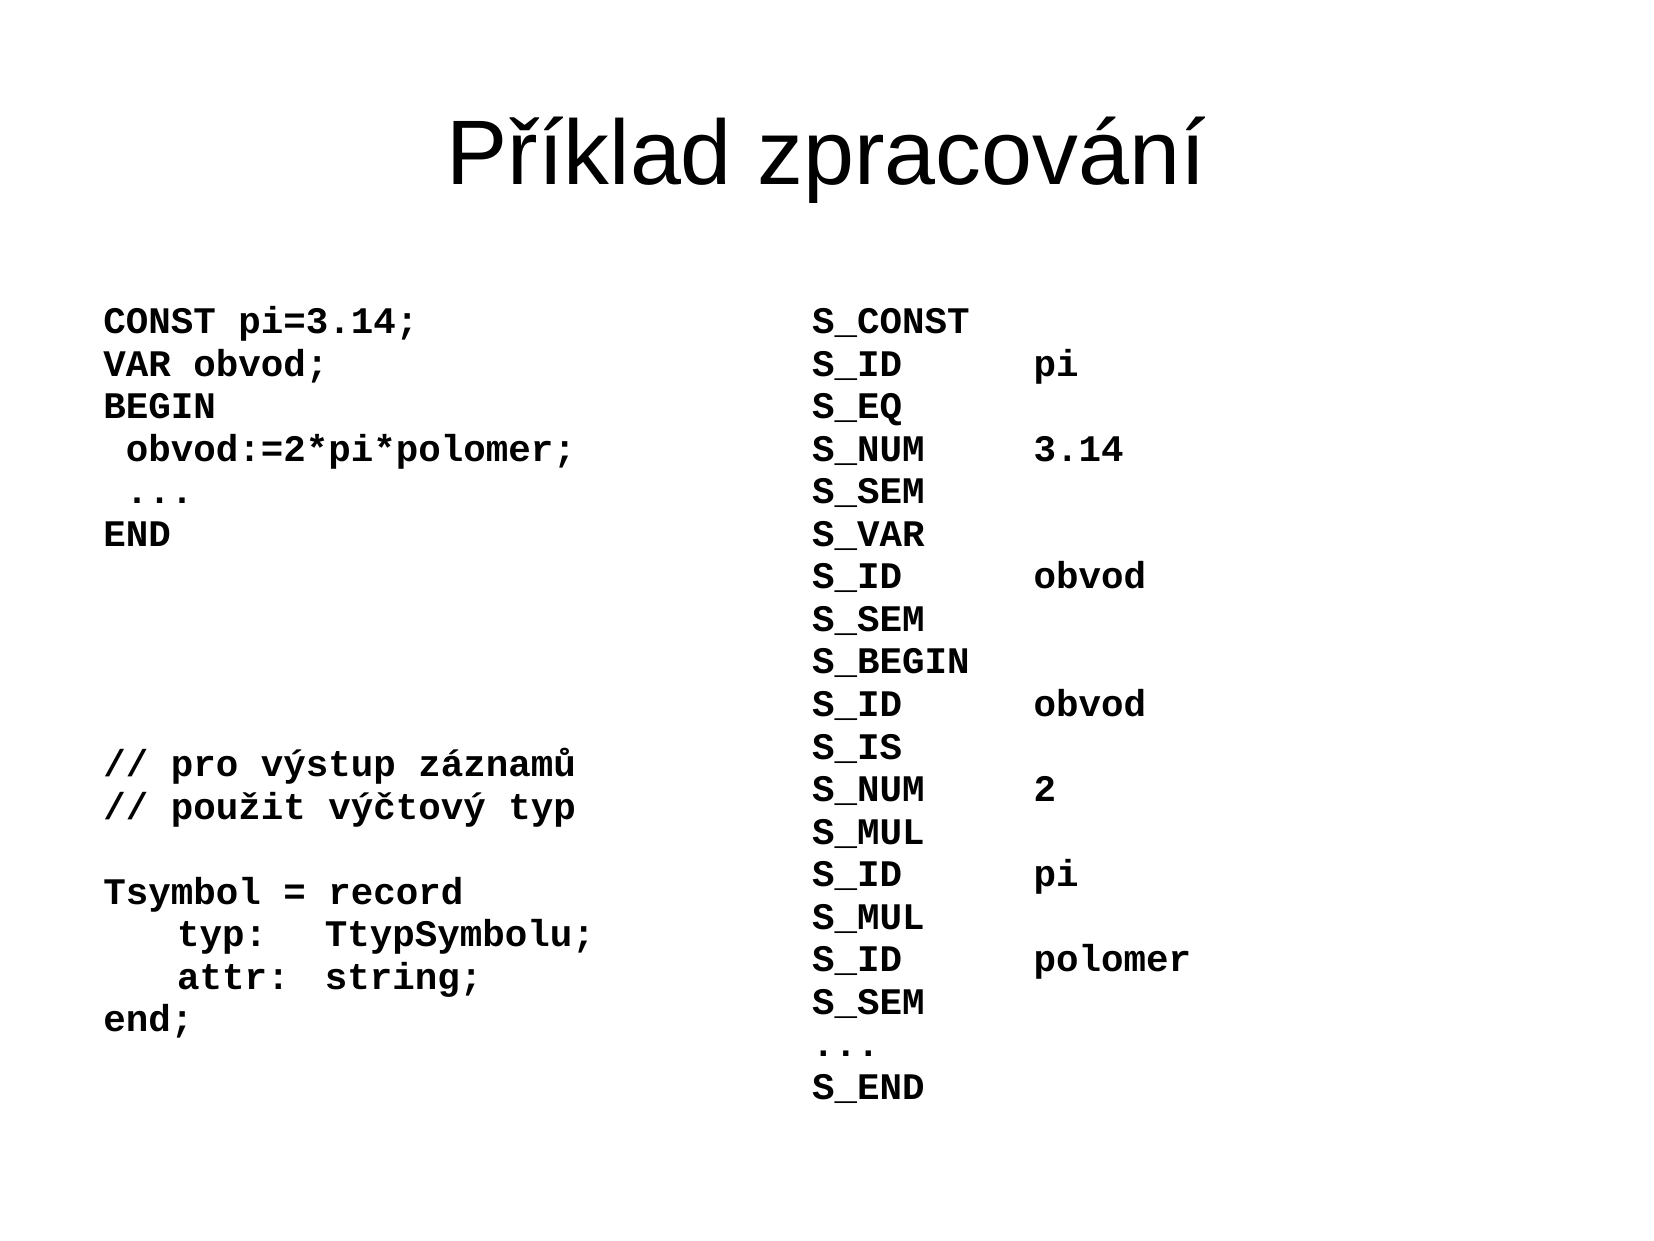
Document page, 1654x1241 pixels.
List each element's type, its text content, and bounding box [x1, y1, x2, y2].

text_box S_CONST S_ID pi S_EQ S_NUM 3.14 S_SEM S_VAR S_ID obvod S_SEM S_BEGIN S_ID obvod S_IS S_NUM 2 S_MUL S_ID pi S_MUL S_ID polomer S_SEM ... S_END [797, 295, 1506, 1118]
text_box CONST pi=3.14; VAR obvod; BEGIN obvod:=2*pi*polomer; ... END [88, 295, 709, 591]
title Příklad zpracování [82, 56, 1571, 250]
text_box // pro výstup záznamů // použit výčtový typ Tsymbol = record typ: TtypSymbolu; attr: string; end; [88, 738, 621, 1051]
